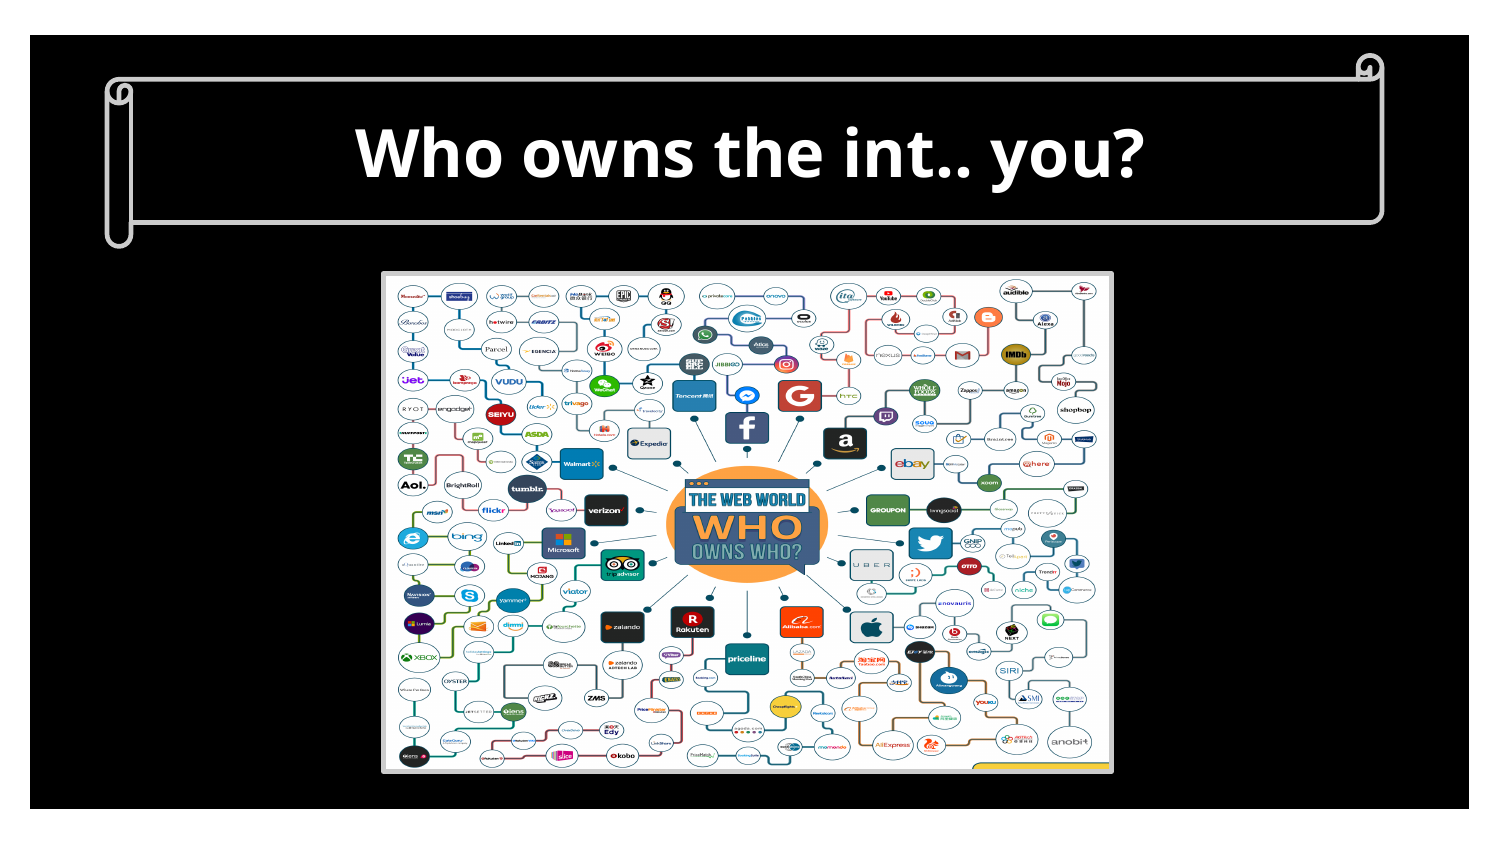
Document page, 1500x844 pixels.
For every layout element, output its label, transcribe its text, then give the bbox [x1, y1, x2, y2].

text_box Who owns the int.. you? [107, 68, 1383, 247]
picture [385, 275, 1109, 770]
text_box [29, 33, 1470, 810]
